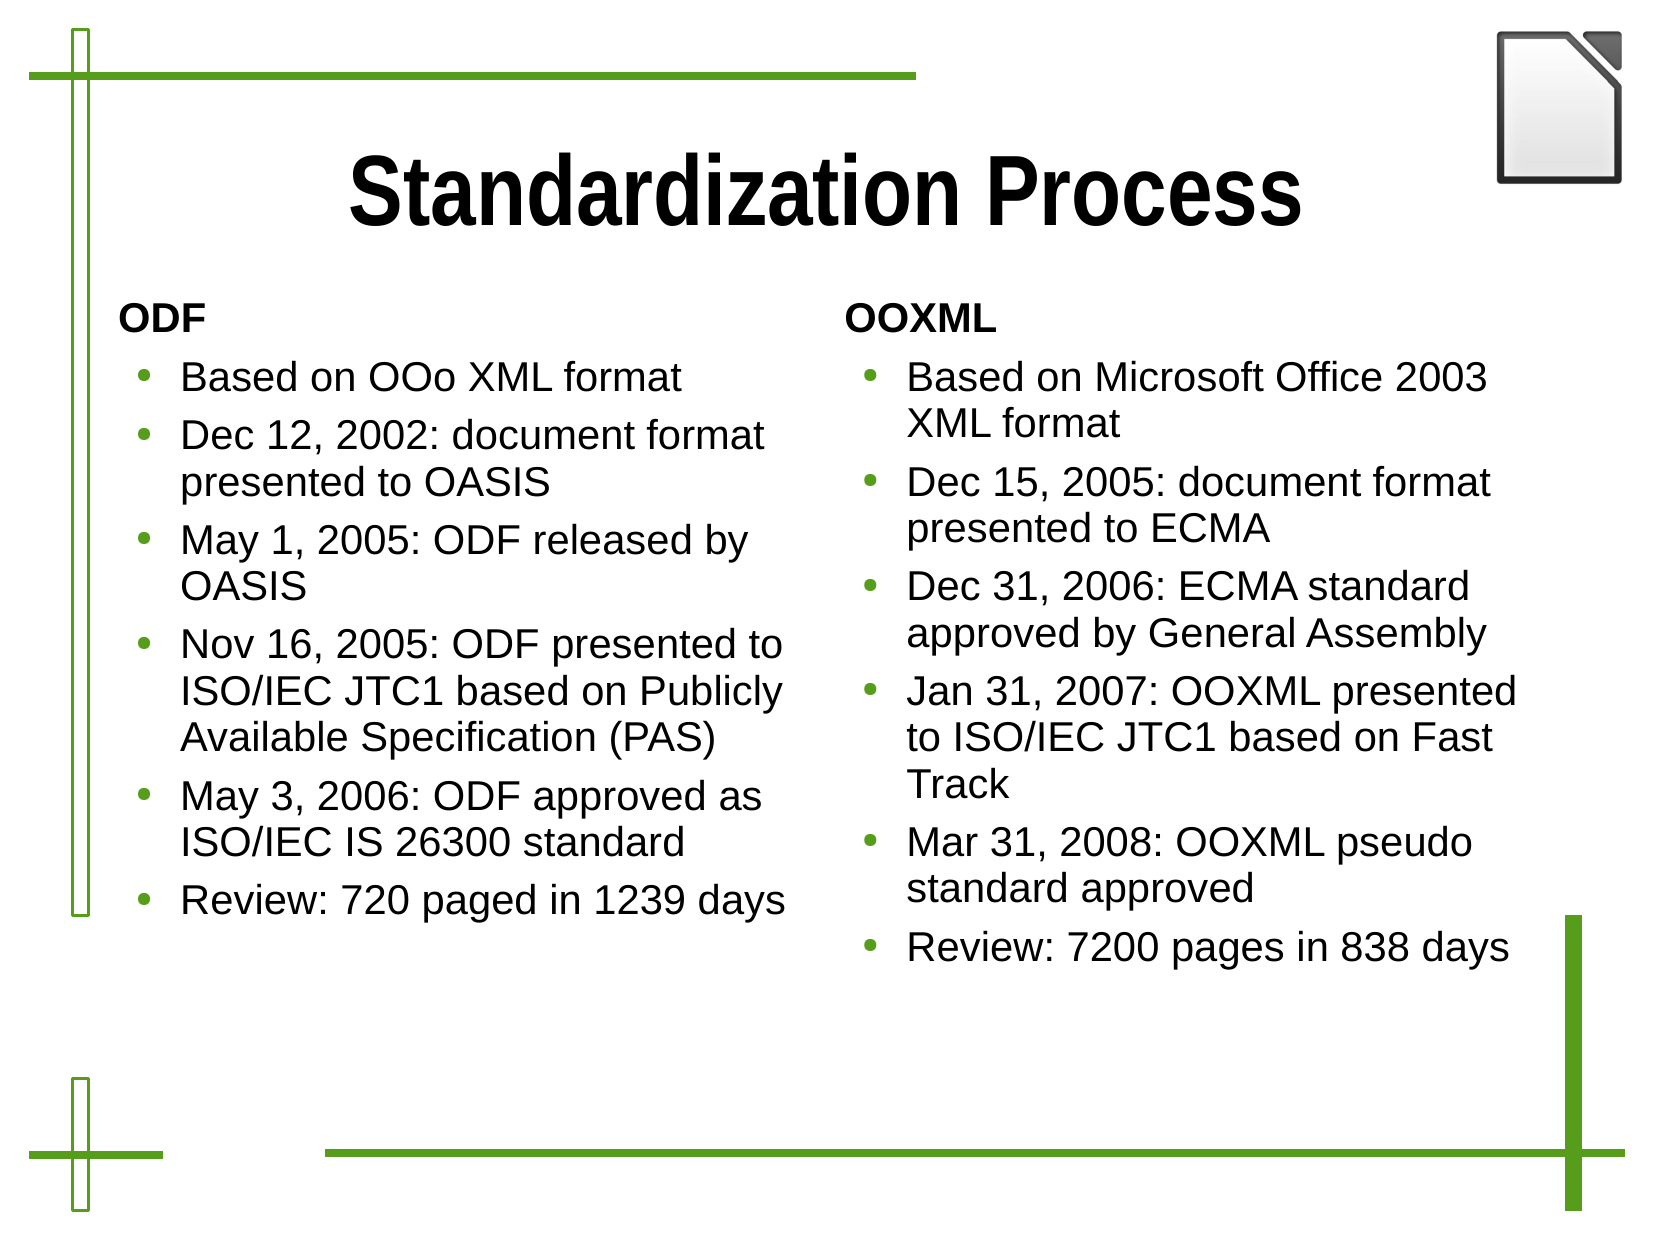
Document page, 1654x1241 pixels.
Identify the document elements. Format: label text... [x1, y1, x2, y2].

title Standardization Process [118, 118, 1536, 260]
picture [1494, 29, 1624, 186]
list ODF Based on OOo XML format Dec 12, 2002: document format presented to OASIS May 1, 2005: ODF released by OASIS Nov 16, 2005: ODF presented to ISO/IEC JTC1 based on Publicly Available Specification (PAS) May 3, 2006: ODF approved as ISO/IEC IS 26300 standard Review: 720 paged in 1239 days [118, 295, 810, 1123]
list OOXML Based on Microsoft Office 2003 XML format Dec 15, 2005: document format presented to ECMA Dec 31, 2006: ECMA standard approved by General Assembly Jan 31, 2007: OOXML presented to ISO/IEC JTC1 based on Fast Track Mar 31, 2008: OOXML pseudo standard approved Review: 7200 pages in 838 days [844, 295, 1536, 1123]
